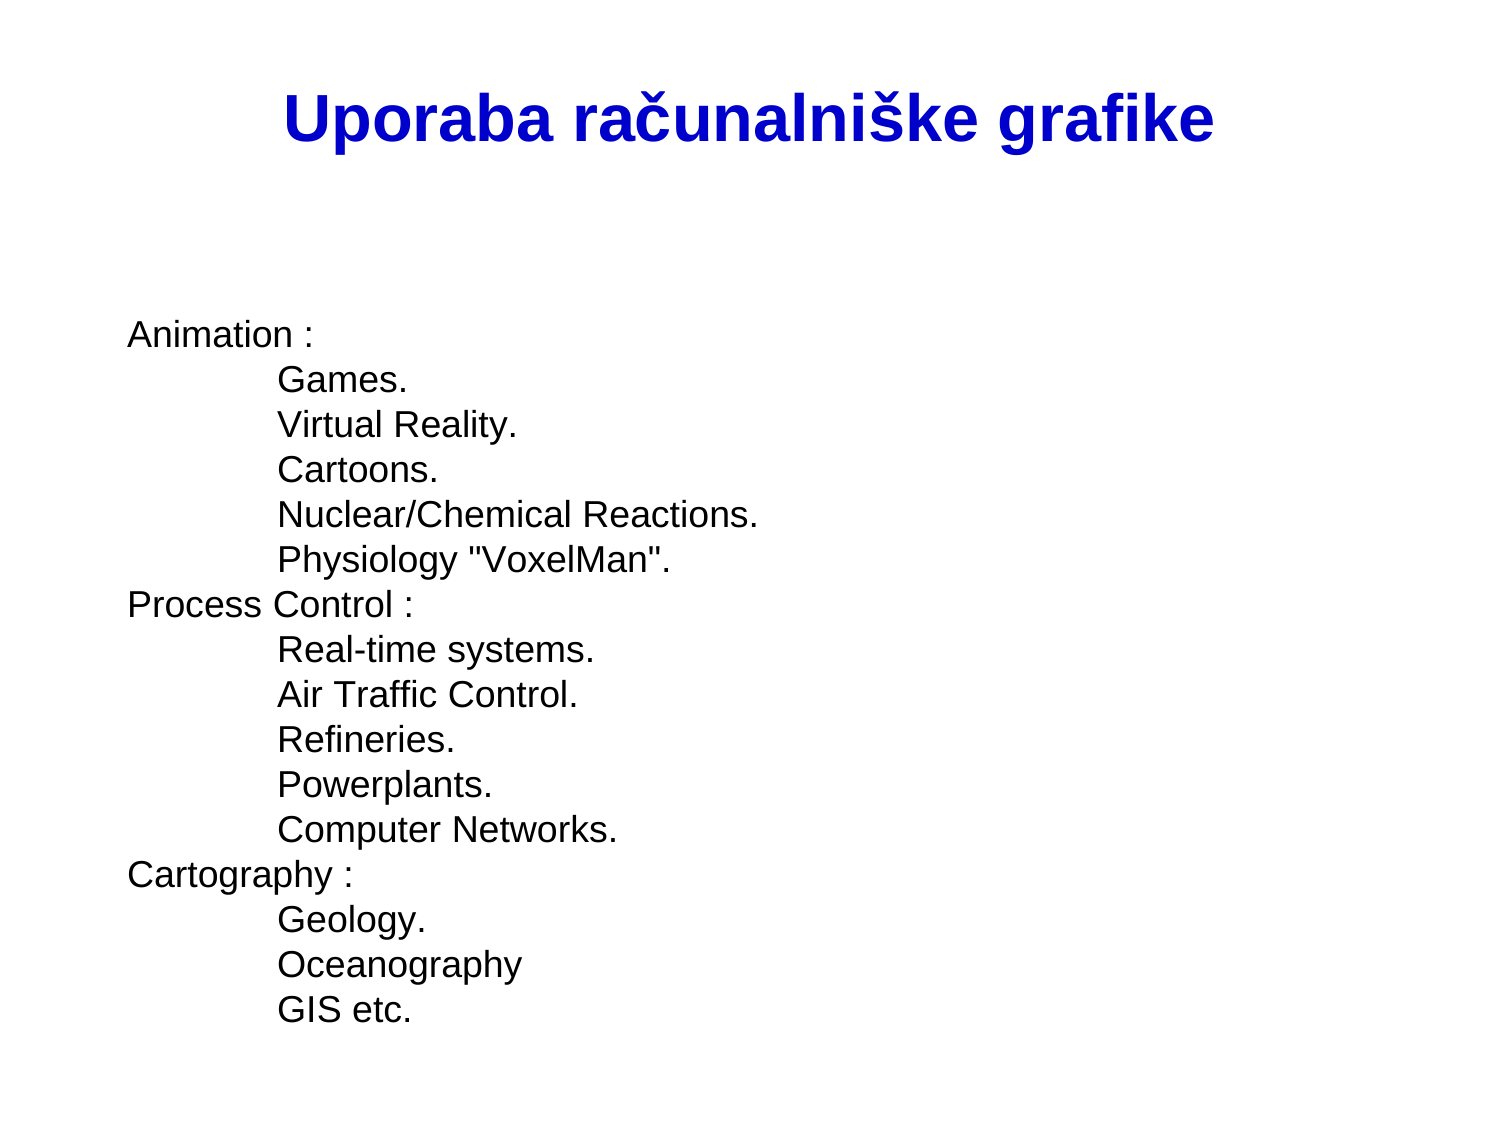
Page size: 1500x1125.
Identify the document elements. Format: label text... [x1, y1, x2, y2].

title Uporaba računalniške grafike [75, 45, 1426, 185]
text_box Animation : Games. Virtual Reality. Cartoons. Nuclear/Chemical Reactions. Physiology "VoxelMan". Process Control : Real-time systems. Air Traffic Control. Refineries. Powerplants. Computer Networks. Cartography : Geology. Oceanography GIS etc. [112, 302, 1329, 1039]
